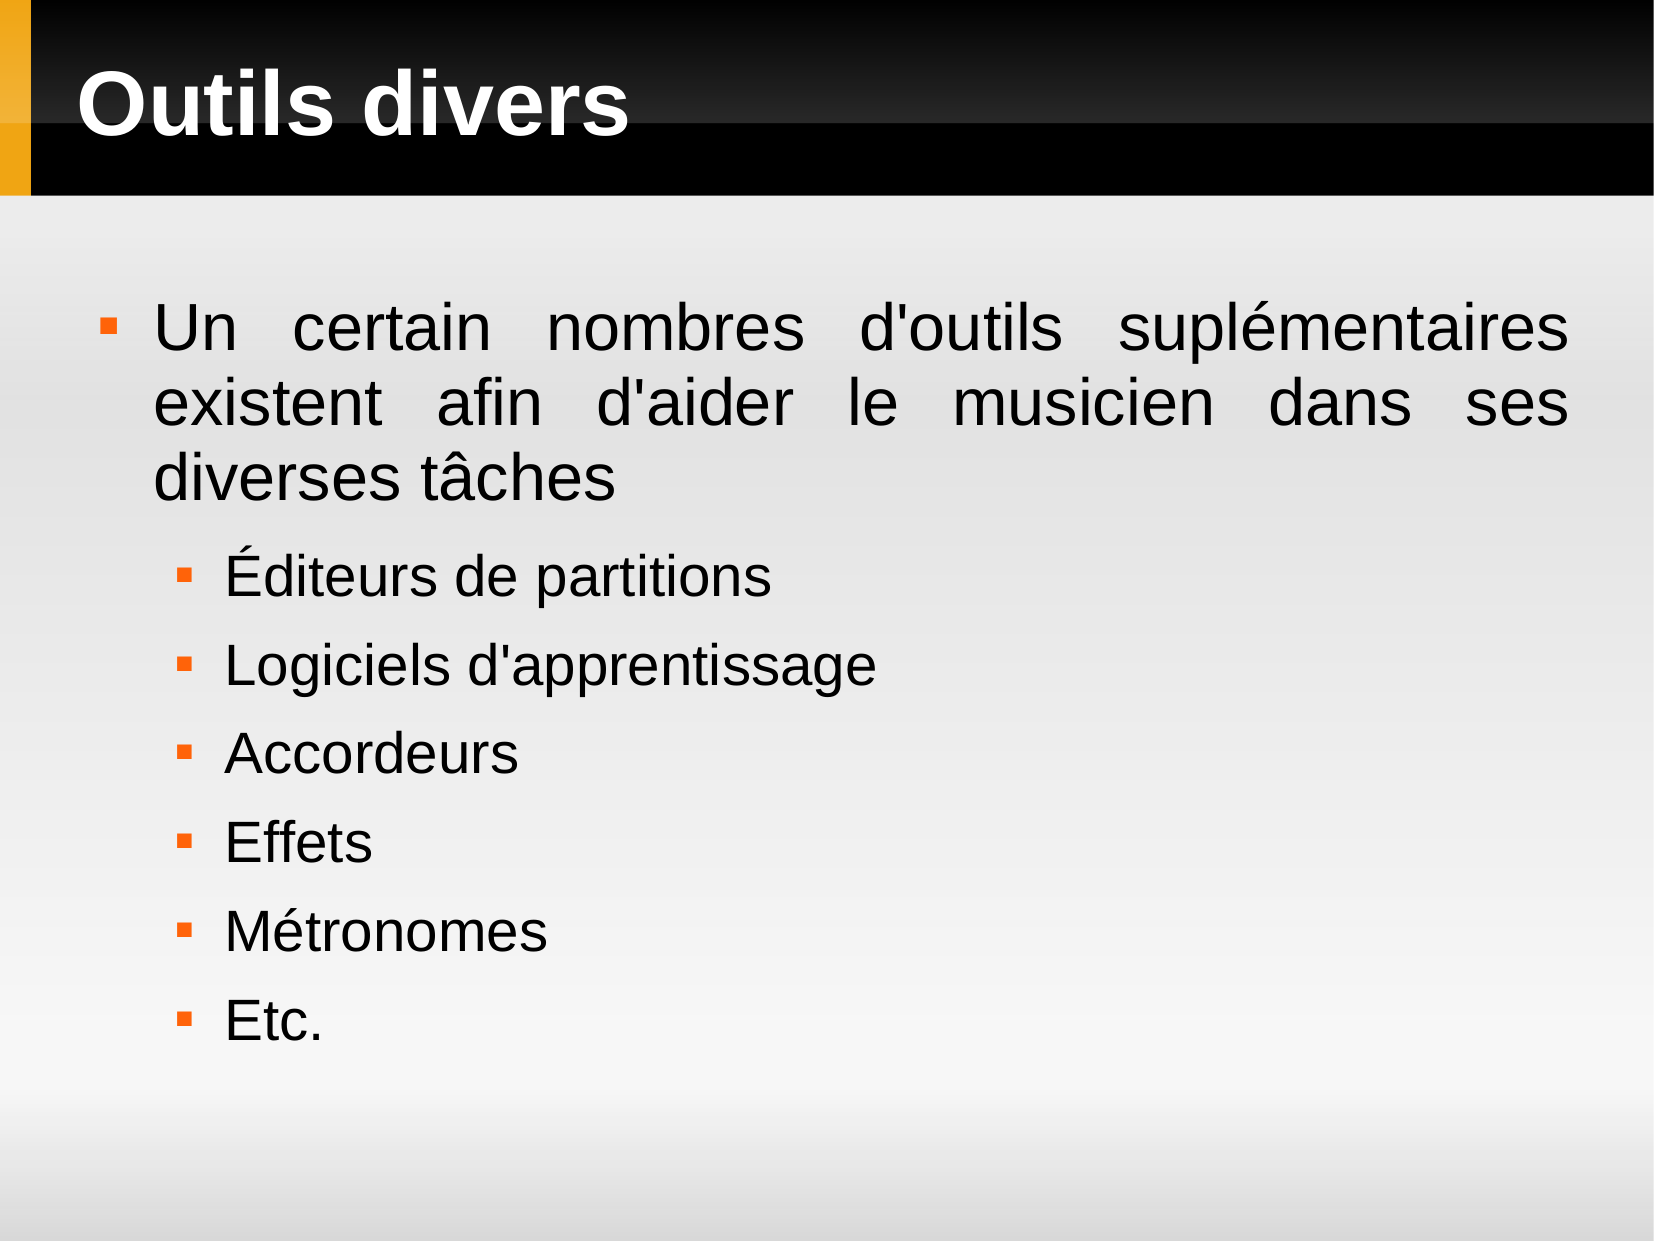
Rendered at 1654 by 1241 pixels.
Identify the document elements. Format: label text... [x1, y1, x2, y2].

title Outils divers [76, 0, 1565, 208]
picture [0, 0, 1654, 1241]
list Un certain nombres d'outils suplémentaires existent afin d'aider le musicien dans ses diverses tâches Éditeurs de partitions Logiciels d'apprentissage Accordeurs Effets Métronomes Etc. [82, 290, 1571, 1109]
